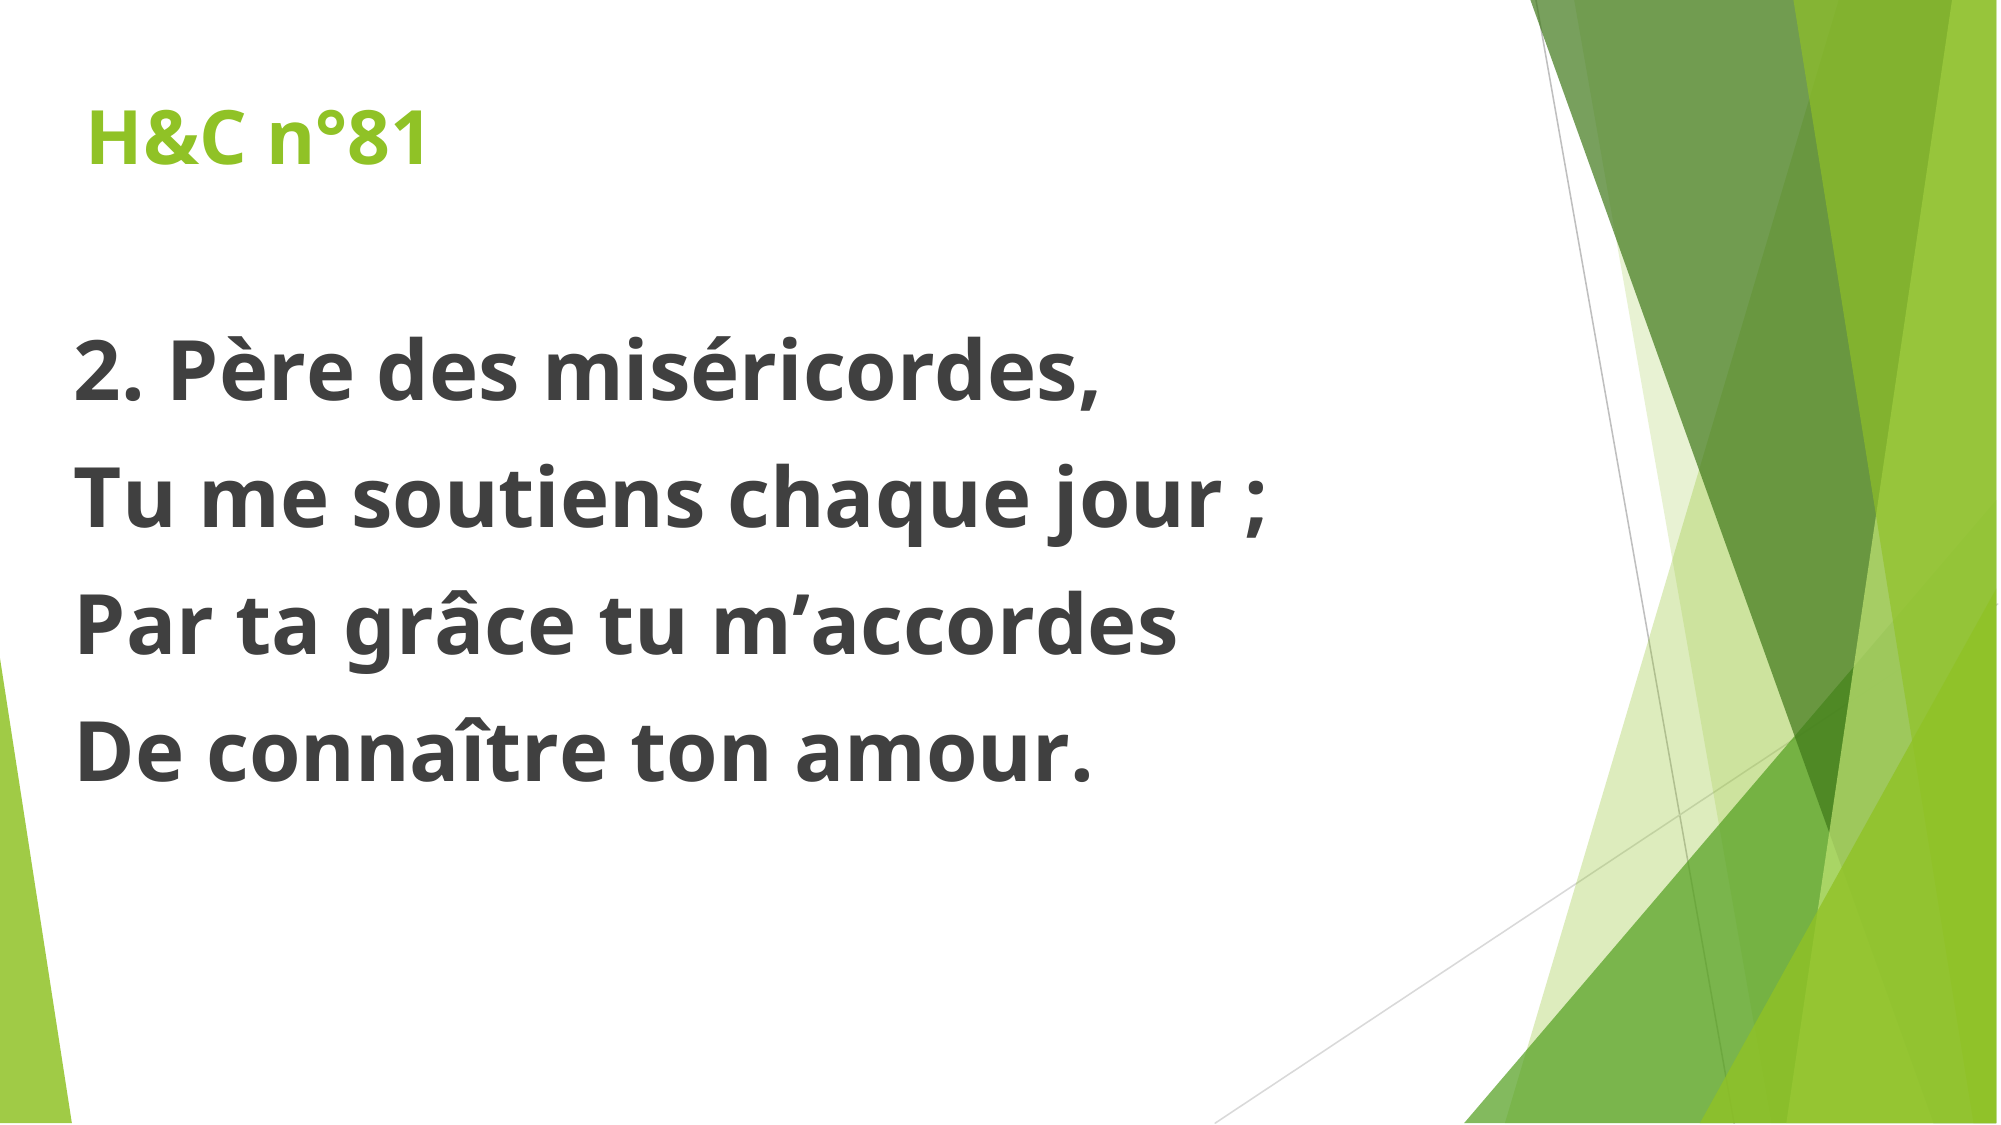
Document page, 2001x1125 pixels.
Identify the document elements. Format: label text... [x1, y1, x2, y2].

text_box 2. Père des miséricordes, Tu me soutiens chaque jour ; Par ta grâce tu m’accordes De connaître ton amour. [59, 295, 2001, 1075]
text_box H&C n°81 [70, 82, 863, 189]
